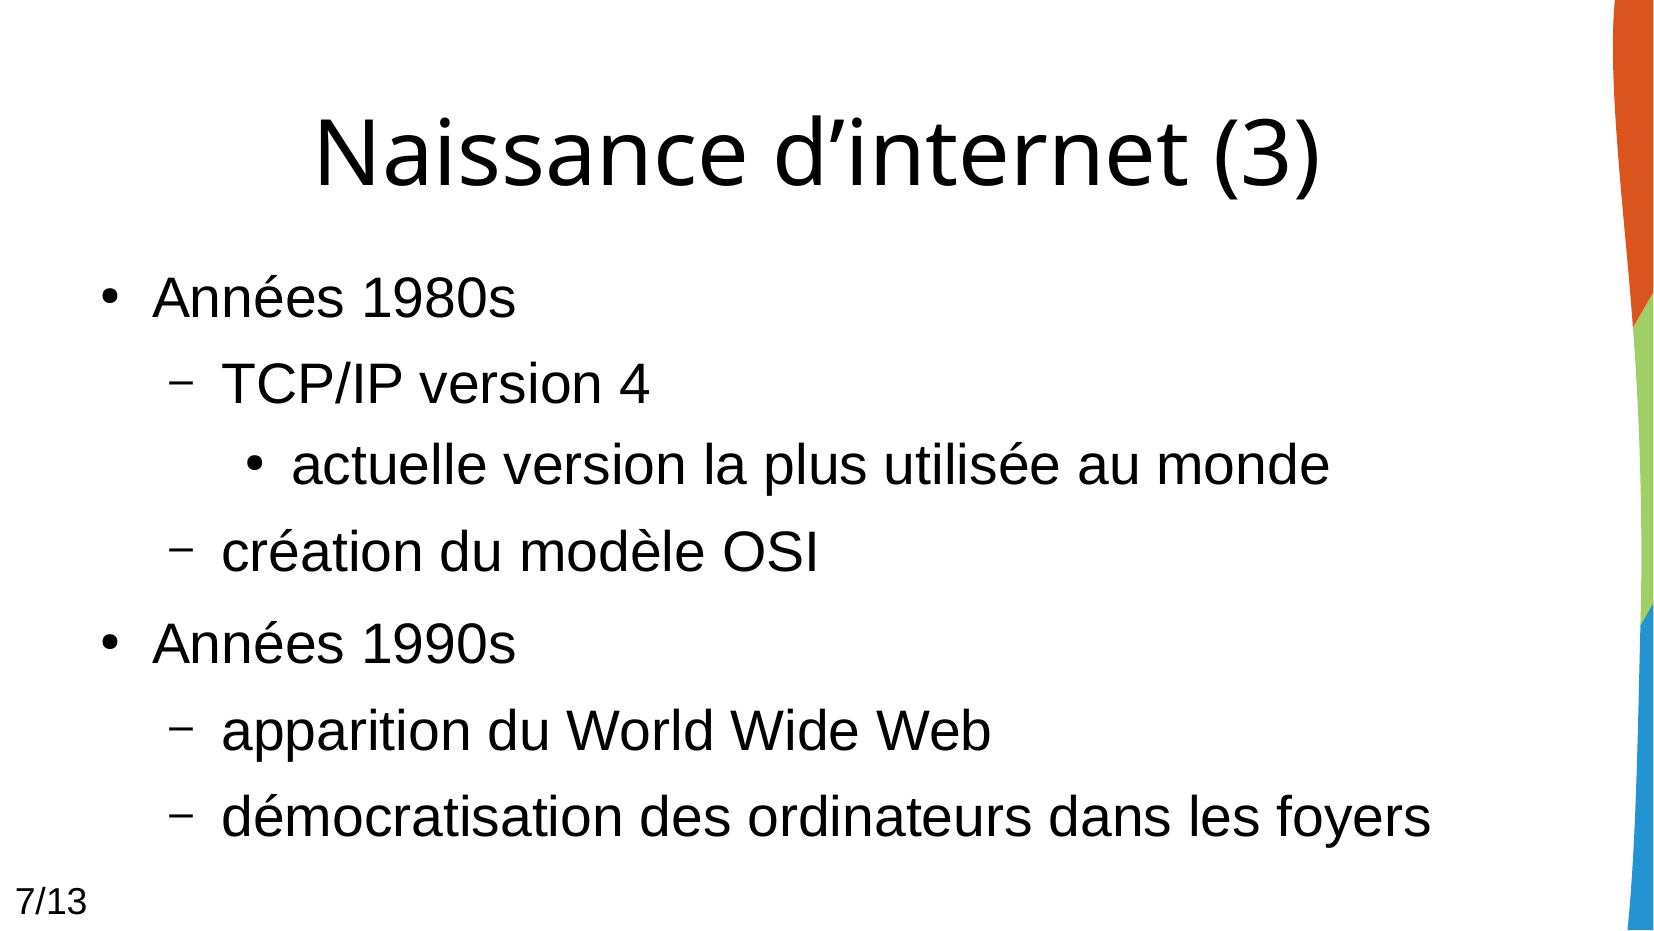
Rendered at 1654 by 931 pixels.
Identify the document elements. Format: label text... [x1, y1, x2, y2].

title Naissance d’internet (3) [104, 72, 1530, 229]
list Années 1980s TCP/IP version 4 actuelle version la plus utilisée au monde création du modèle OSI Années 1990s apparition du World Wide Web démocratisation des ordinateurs dans les foyers [82, 265, 1571, 857]
